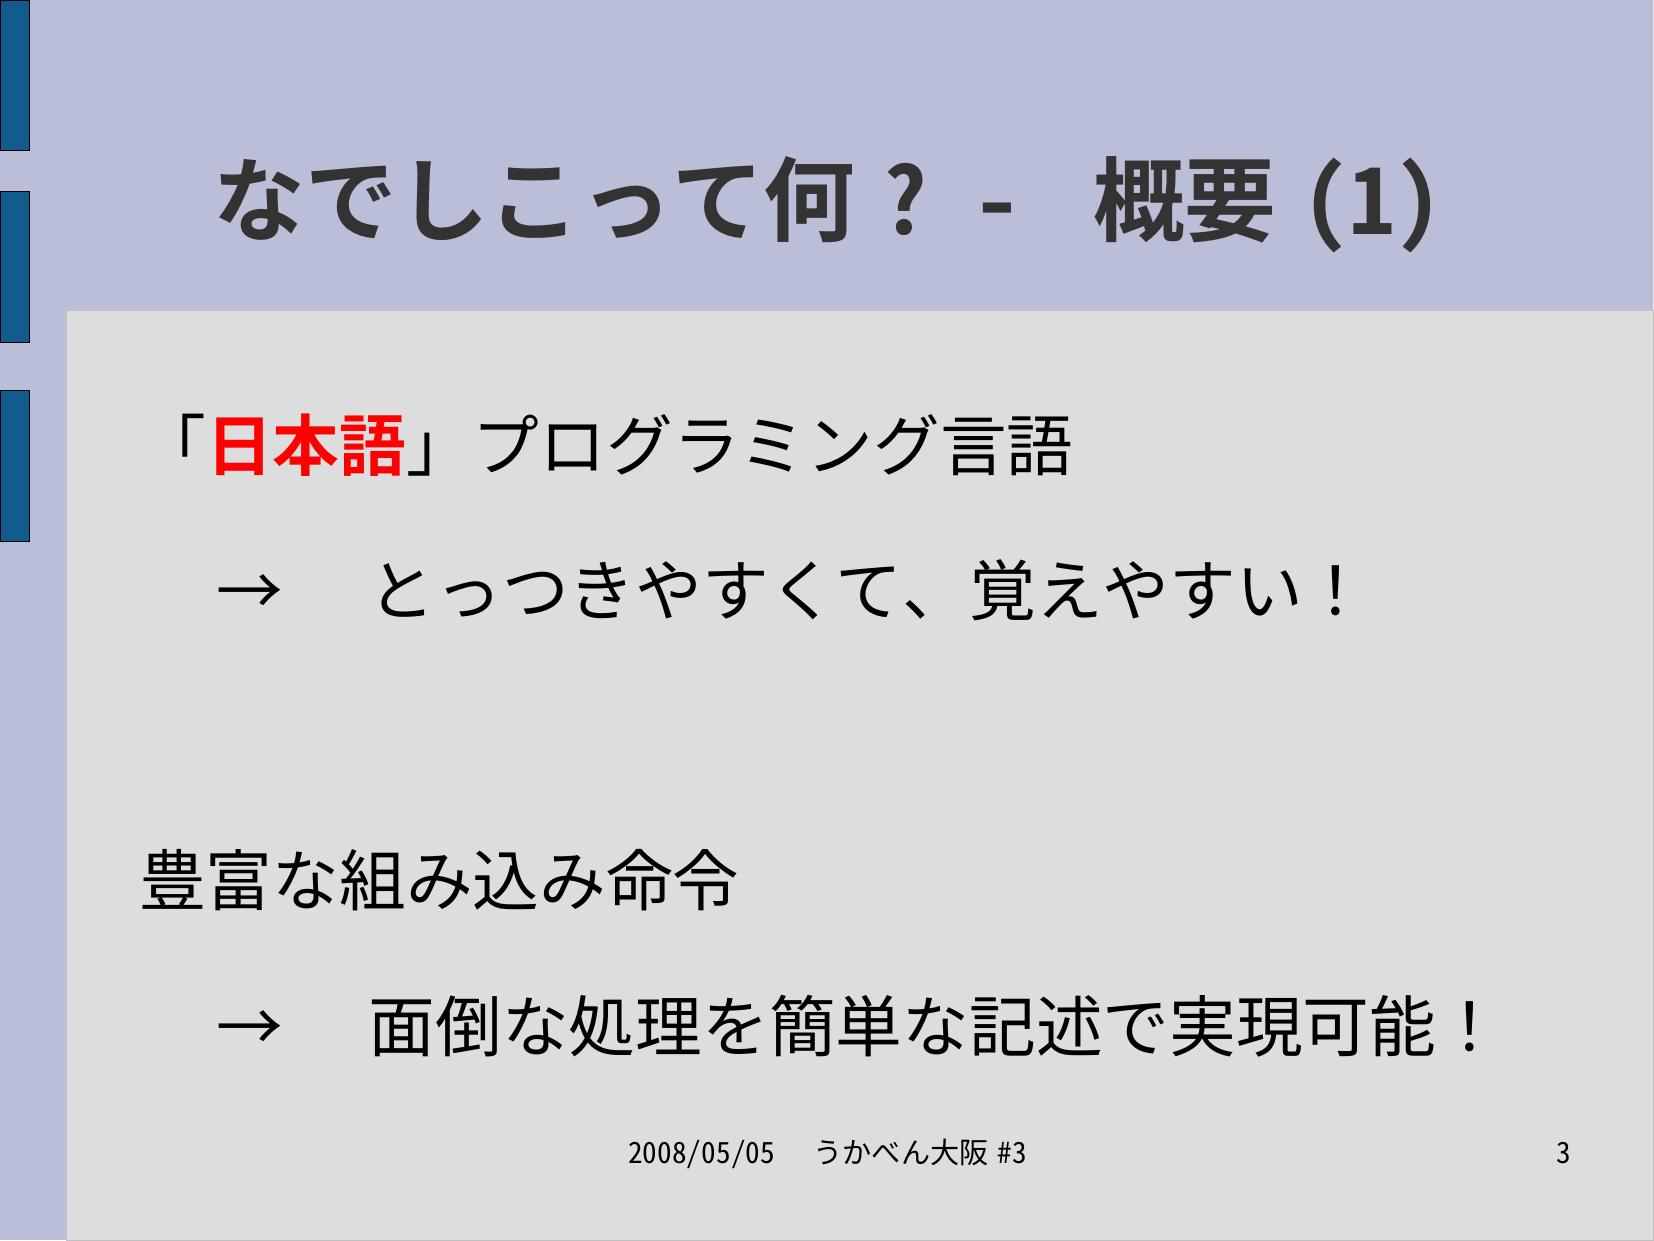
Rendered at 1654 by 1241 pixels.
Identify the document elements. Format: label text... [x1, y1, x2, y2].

list 「日本語」プログラミング言語 → とっつきやすくて、覚えやすい！ 豊富な組み込み命令 → 面倒な処理を簡単な記述で実現可能！ 専用エディタつき → 入力支援でさらに簡単に！ [121, 344, 1534, 1127]
title なでしこって何? - 概要(1) [121, 91, 1534, 299]
